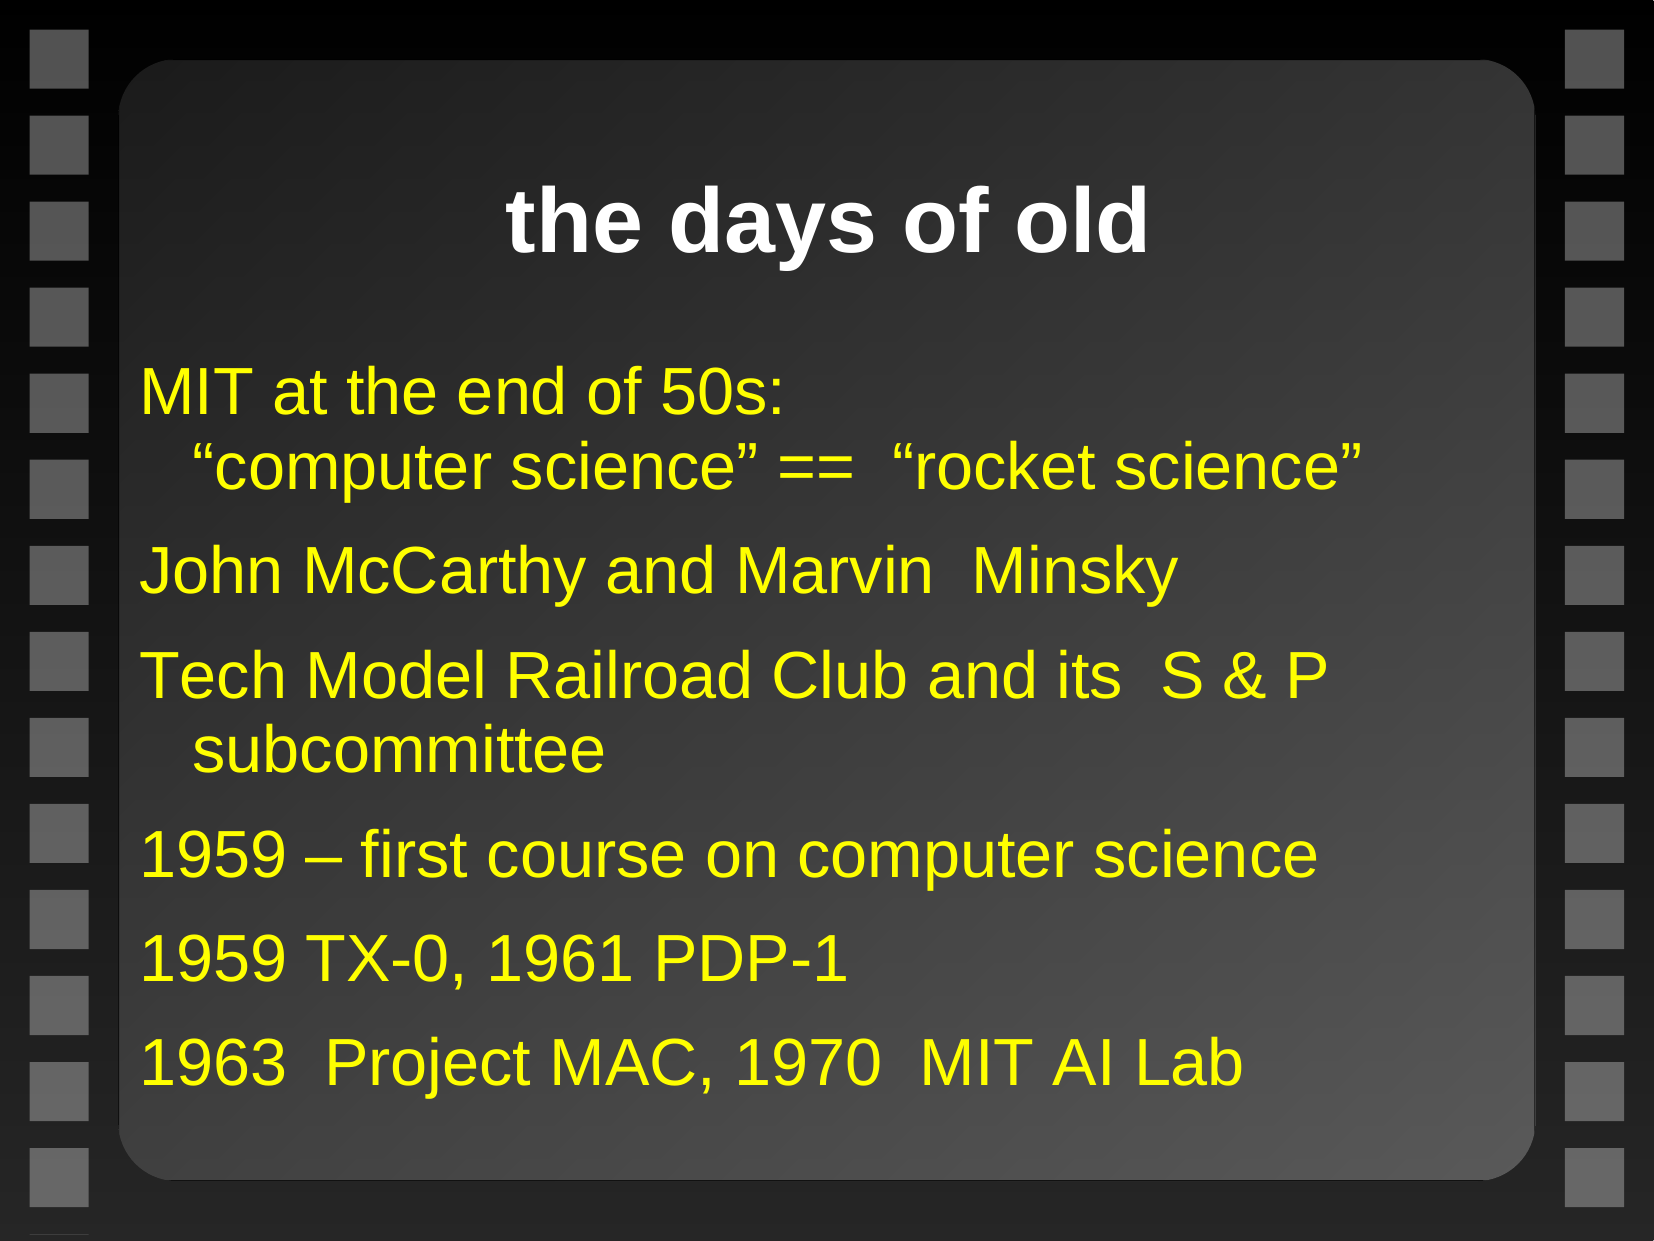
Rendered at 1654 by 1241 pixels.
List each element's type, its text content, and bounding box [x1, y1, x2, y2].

title the days of old [123, 117, 1536, 325]
list MIT at the end of 50s: “computer science” == “rocket science” John McCarthy and Marvin Minsky Tech Model Railroad Club and its S & P subcommittee 1959 – first course on computer science 1959 TX-0, 1961 PDP-1 1963 Project MAC, 1970 MIT AI Lab [121, 354, 1534, 1127]
